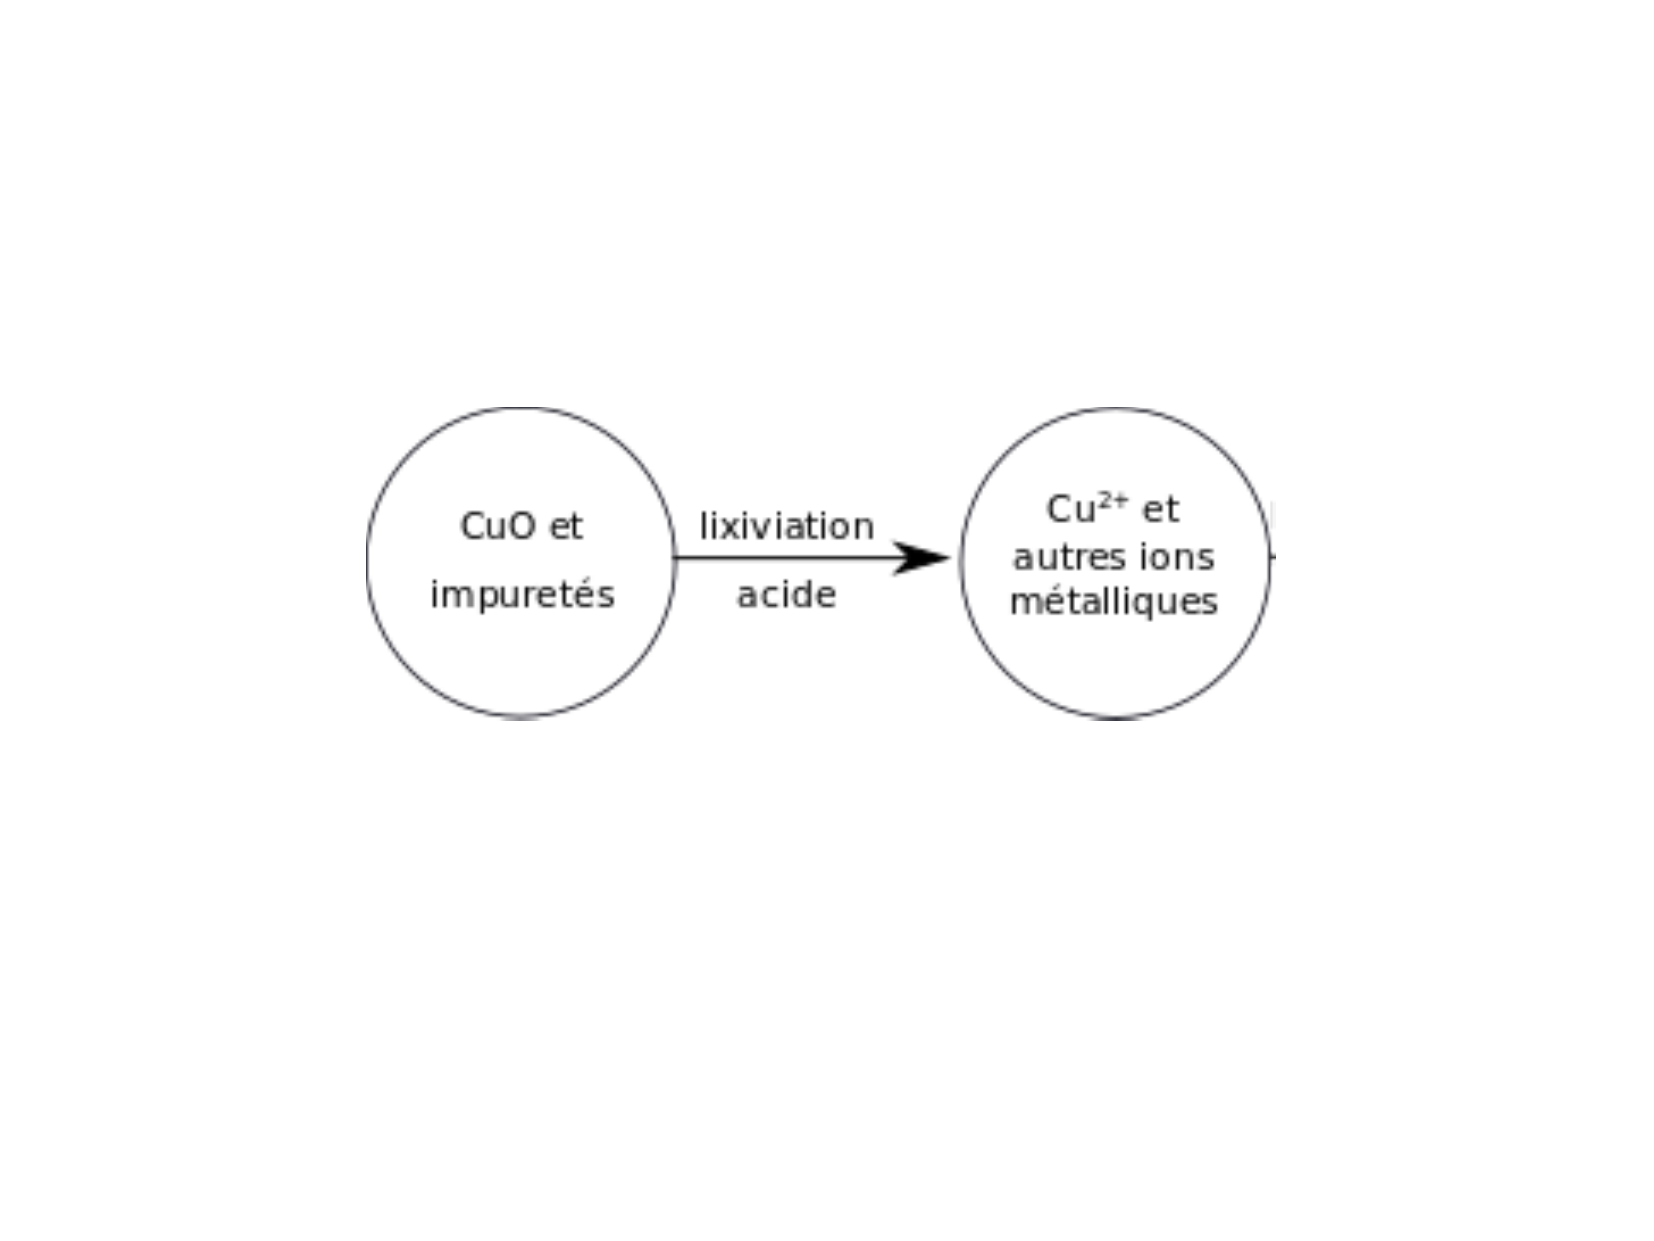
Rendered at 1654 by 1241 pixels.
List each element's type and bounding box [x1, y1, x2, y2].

picture [366, 407, 1276, 721]
